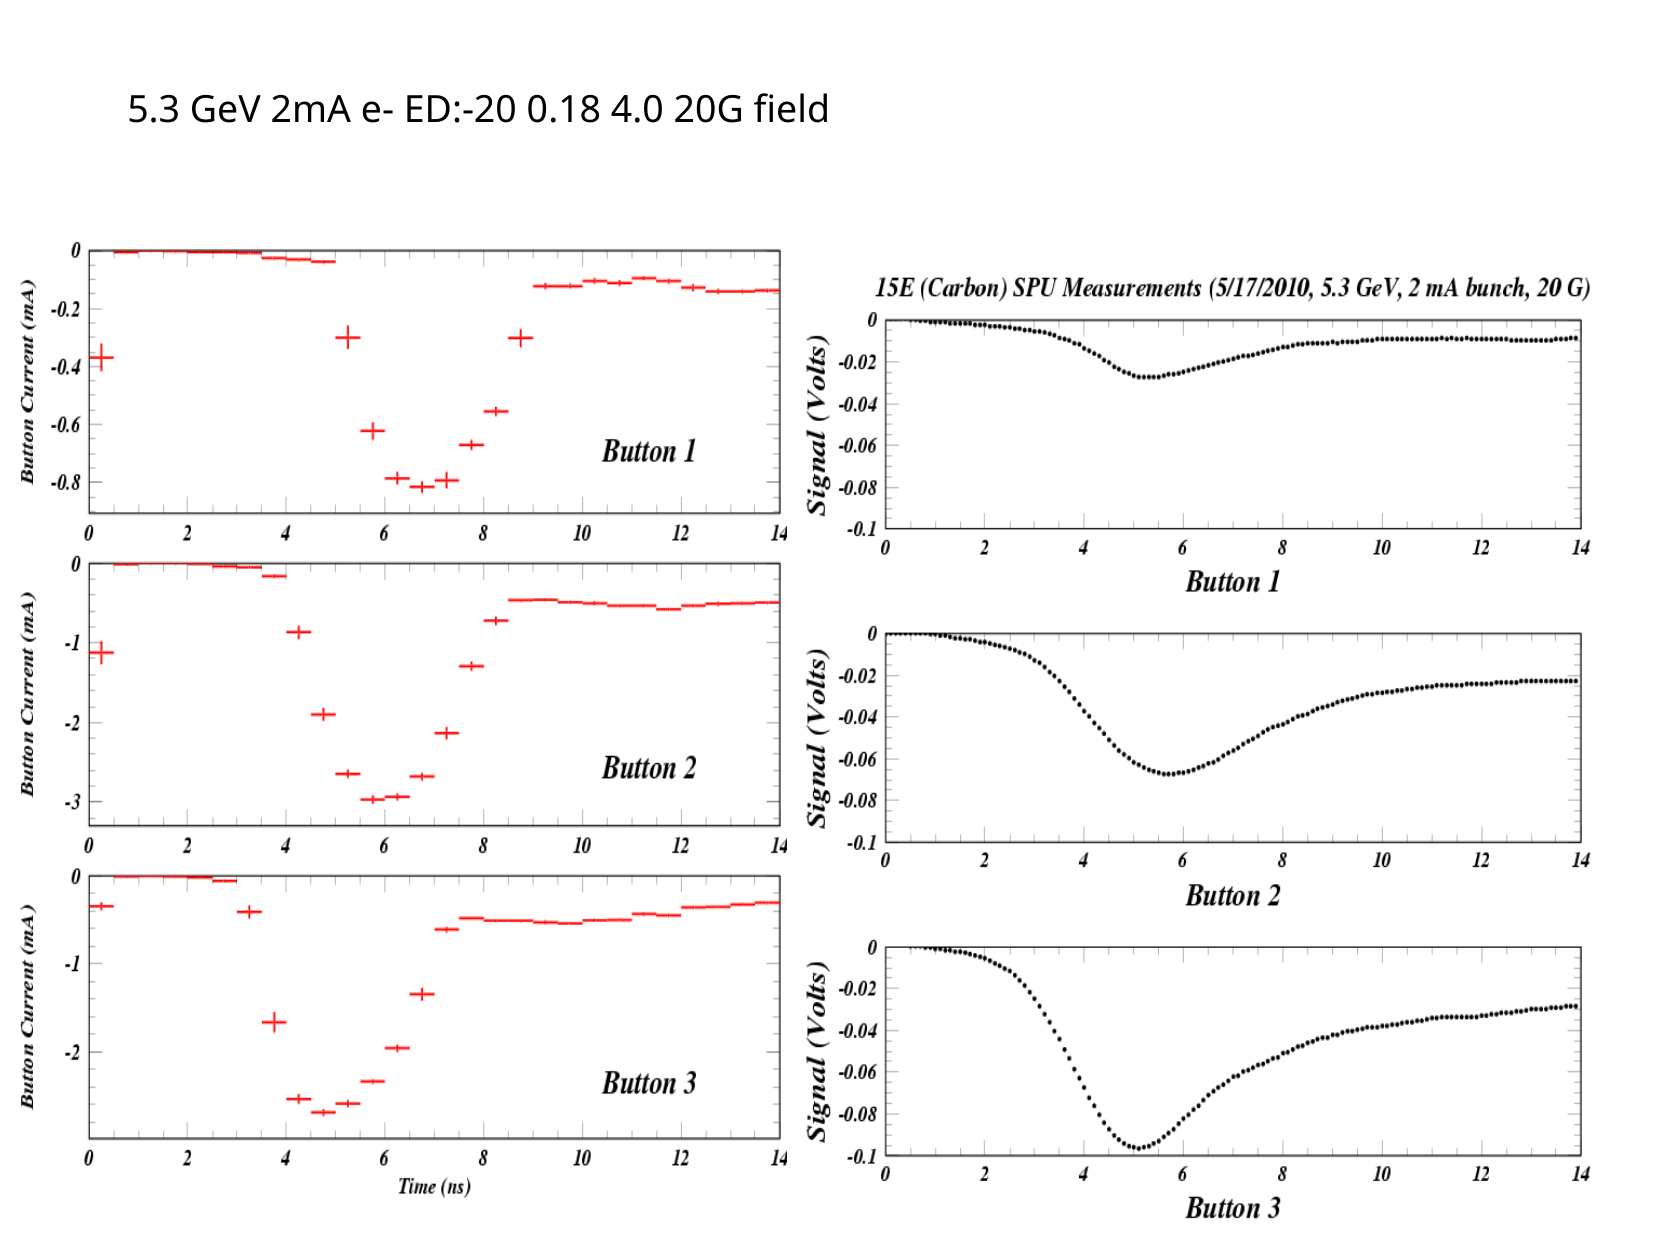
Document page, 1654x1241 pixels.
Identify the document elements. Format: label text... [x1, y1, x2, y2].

picture [4, 224, 1635, 1238]
text_box 5.3 GeV 2mA e- ED:-20 0.18 4.0 20G field [112, 75, 1201, 134]
